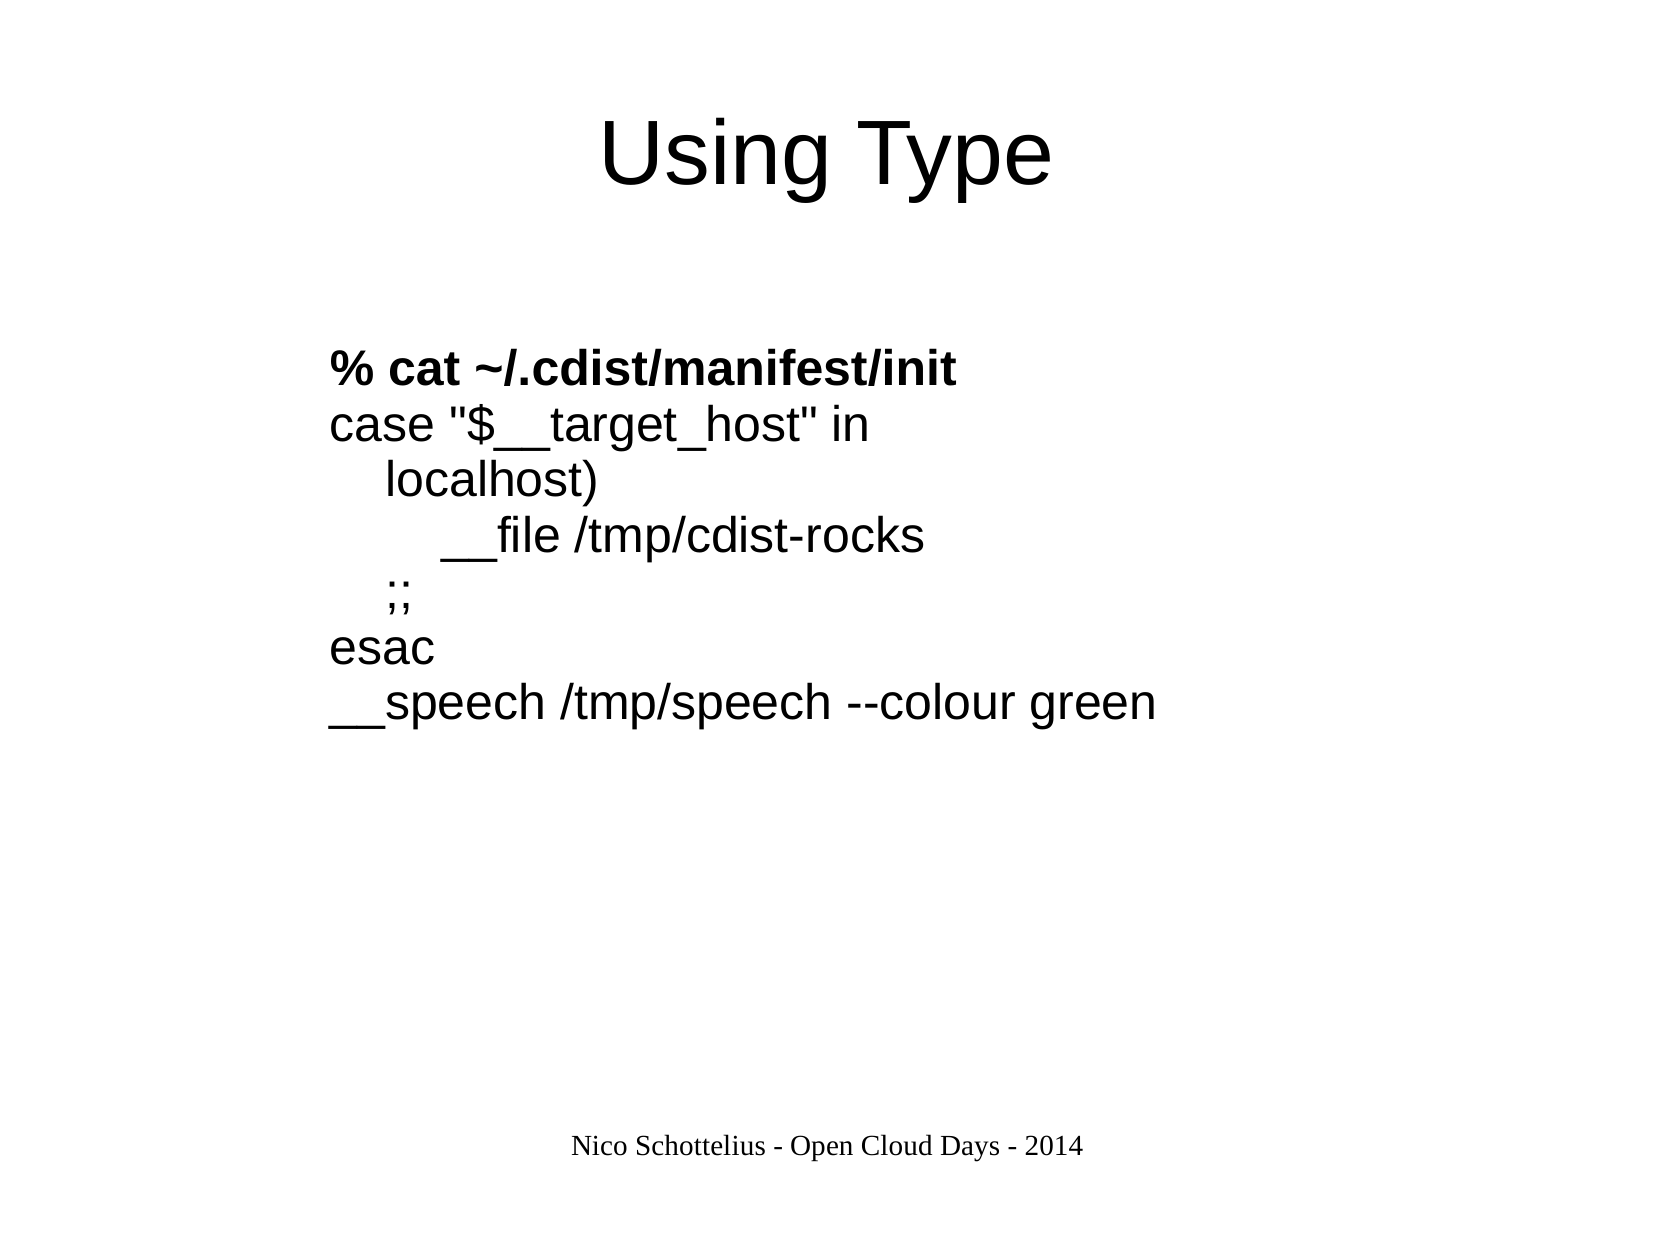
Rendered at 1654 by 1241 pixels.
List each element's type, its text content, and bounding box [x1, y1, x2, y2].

text_box % cat ~/.cdist/manifest/init case "$__target_host" in localhost) __file /tmp/cdist-rocks ;; esac __speech /tmp/speech --colour green [314, 332, 1440, 1065]
title Using Type [82, 49, 1571, 257]
